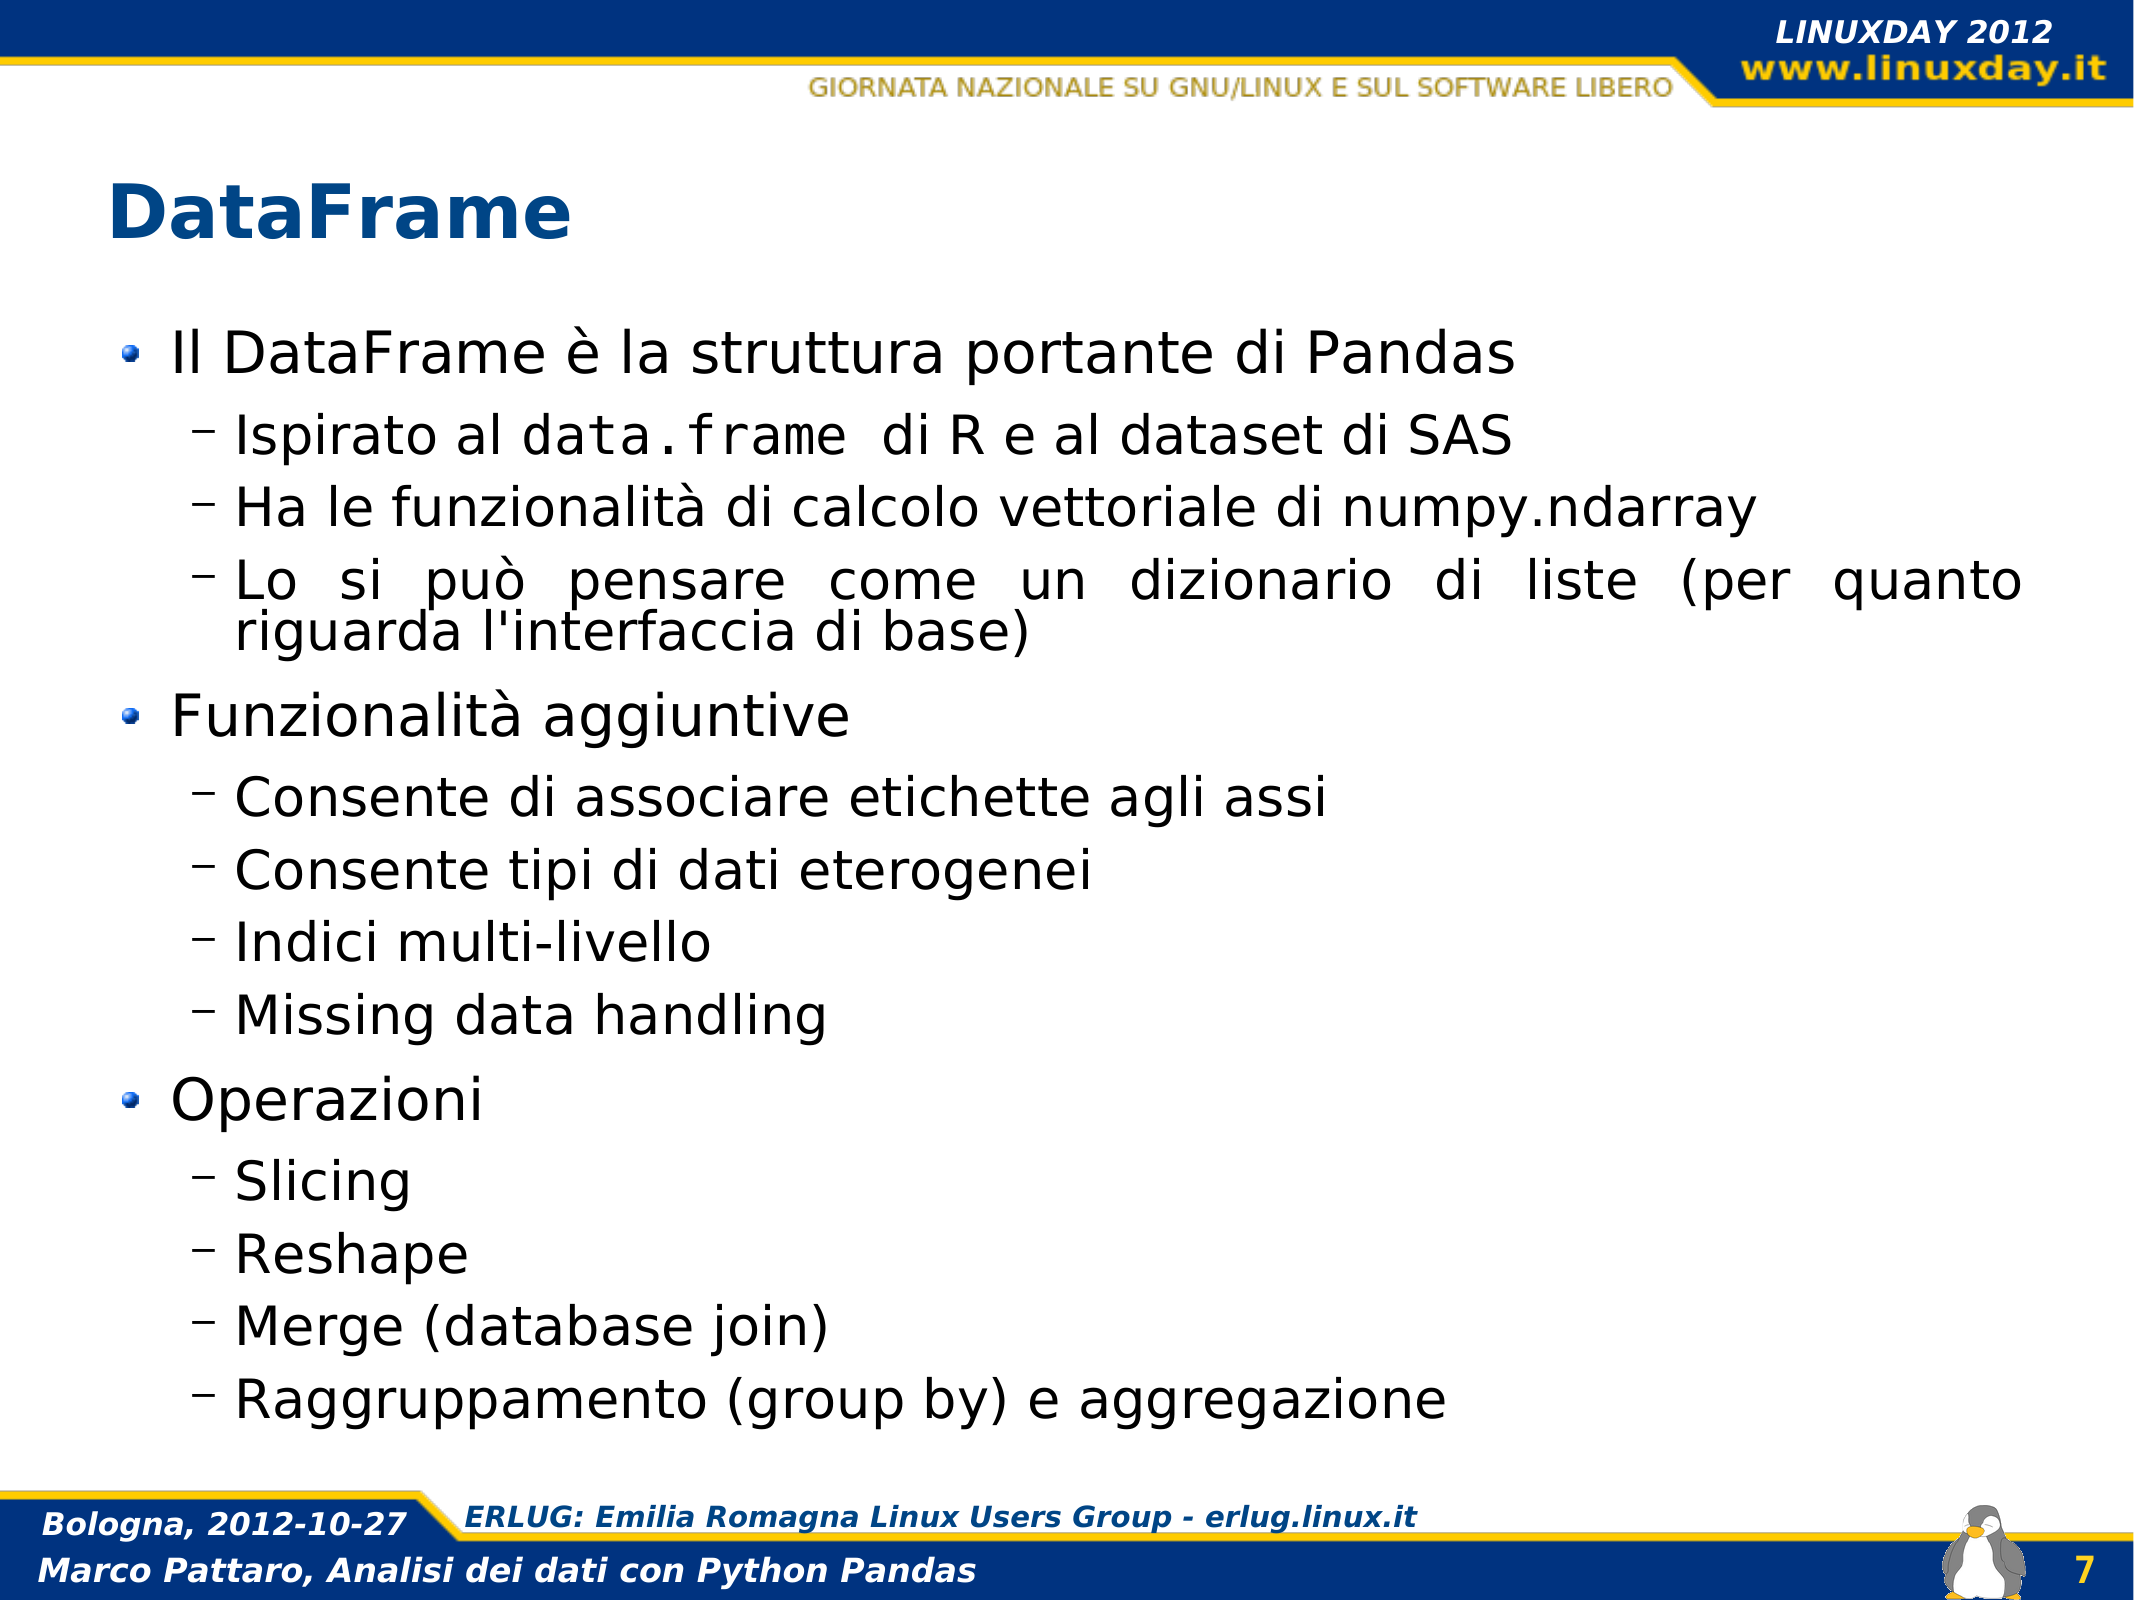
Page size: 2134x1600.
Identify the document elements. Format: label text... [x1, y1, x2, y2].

picture [0, 0, 2134, 1600]
list Il DataFrame è la struttura portante di Pandas Ispirato al data.frame di R e al dataset di SAS Ha le funzionalità di calcolo vettoriale di numpy.ndarray Lo si può pensare come un dizionario di liste (per quanto riguarda l'interfaccia di base) Funzionalità aggiuntive Consente di associare etichette agli assi Consente tipi di dati eterogenei Indici multi-livello Missing data handling Operazioni Slicing Reshape Merge (database join) Raggruppamento (group by) e aggregazione [106, 319, 2027, 1441]
title DataFrame [106, 159, 2080, 267]
